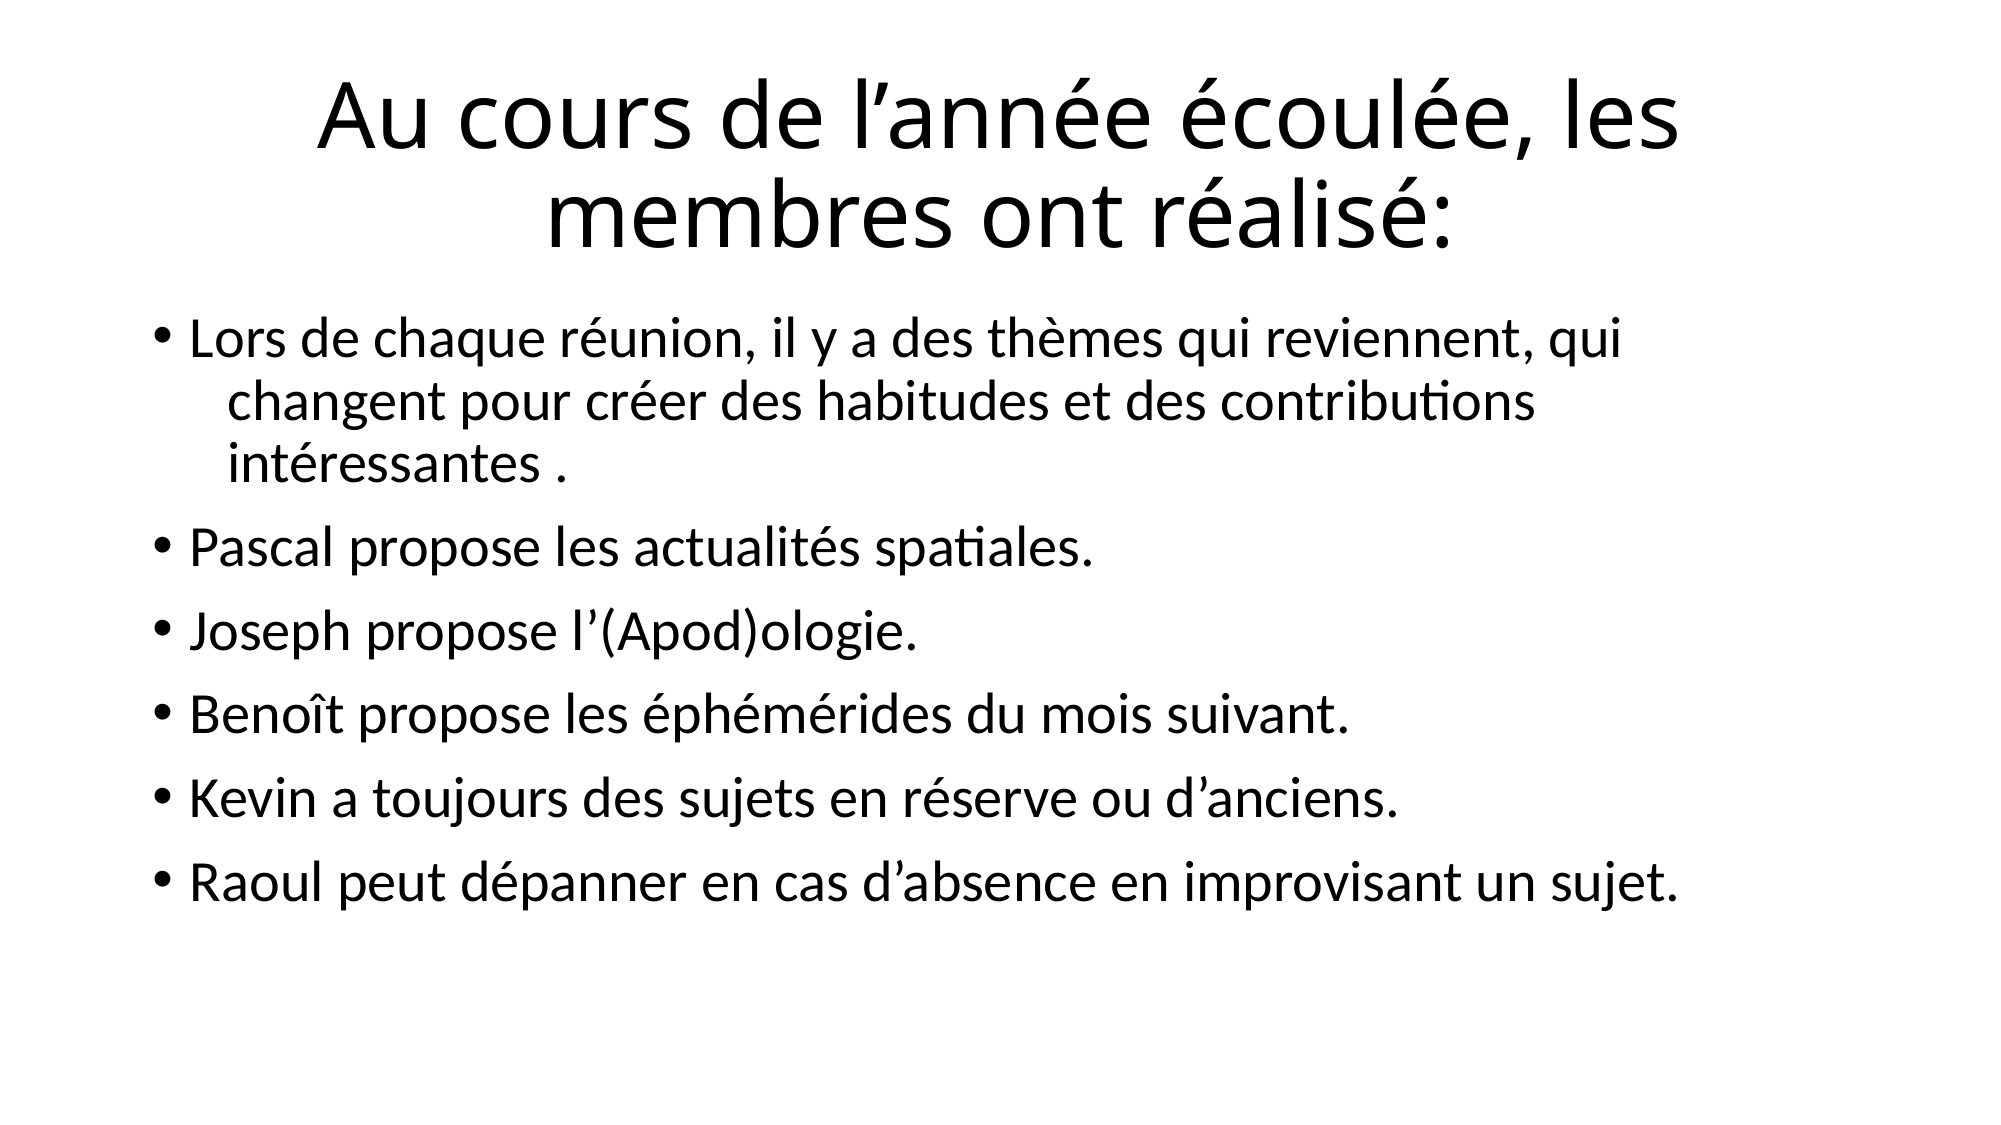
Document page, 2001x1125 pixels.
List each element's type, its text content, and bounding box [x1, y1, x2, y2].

list Lors de chaque réunion, il y a des thèmes qui reviennent, qui changent pour créer des habitudes et des contributions intéressantes . Pascal propose les actualités spatiales. Joseph propose l’(Apod)ologie. Benoît propose les éphémérides du mois suivant. Kevin a toujours des sujets en réserve ou d’anciens. Raoul peut dépanner en cas d’absence en improvisant un sujet. [137, 299, 1863, 1014]
title Au cours de l’année écoulée, les membres ont réalisé: [137, 59, 1863, 278]
